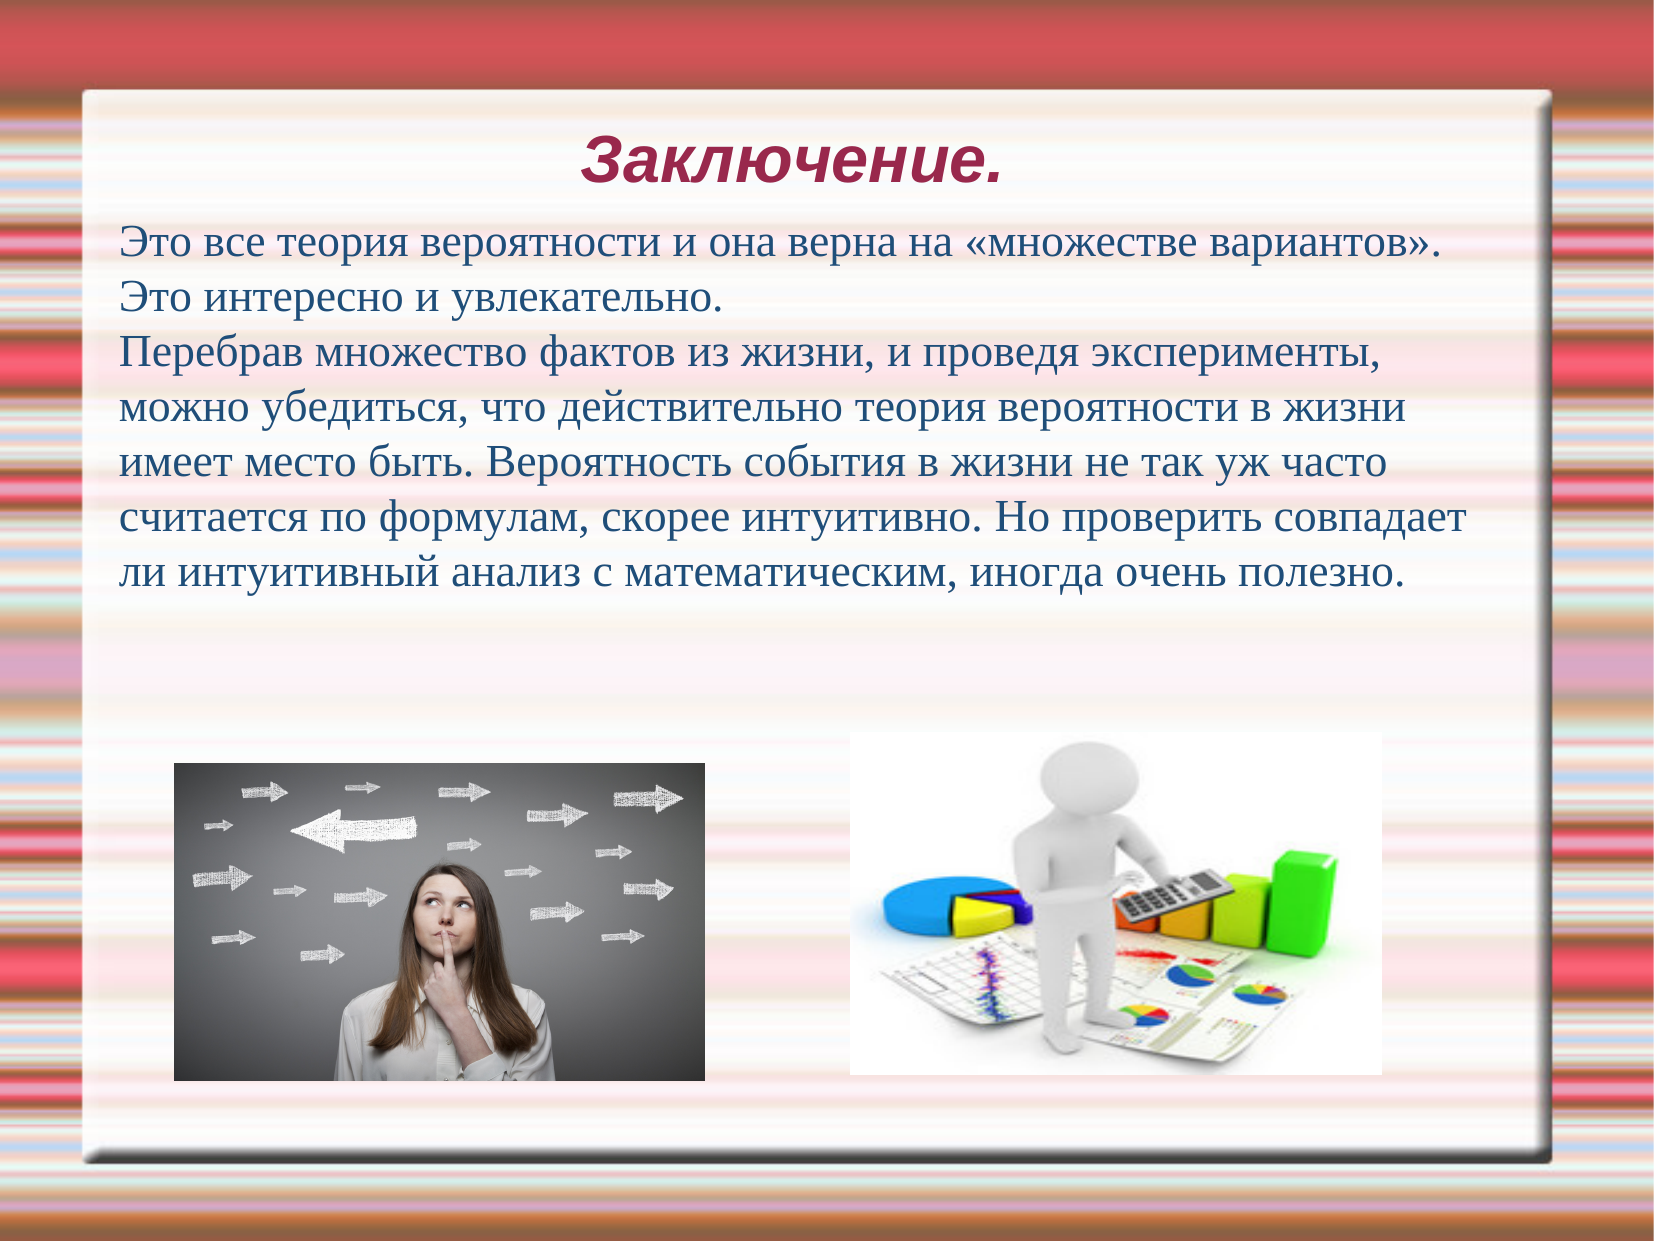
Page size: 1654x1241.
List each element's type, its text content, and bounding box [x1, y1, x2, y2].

title Заключение. [86, 52, 1501, 260]
picture [850, 732, 1382, 1075]
list Это все теория вероятности и она верна на «множестве вариантов». Это интересно и увлекательно. Перебрав множество фактов из жизни, и проведя эксперименты, можно убедиться, что действительно теория вероятности в жизни имеет место быть. Вероятность события в жизни не так уж часто считается по формулам, скорее интуитивно. Но проверить совпадает ли интуитивный анализ с математическим, иногда очень полезно. [119, 210, 1501, 993]
picture [174, 763, 705, 1081]
